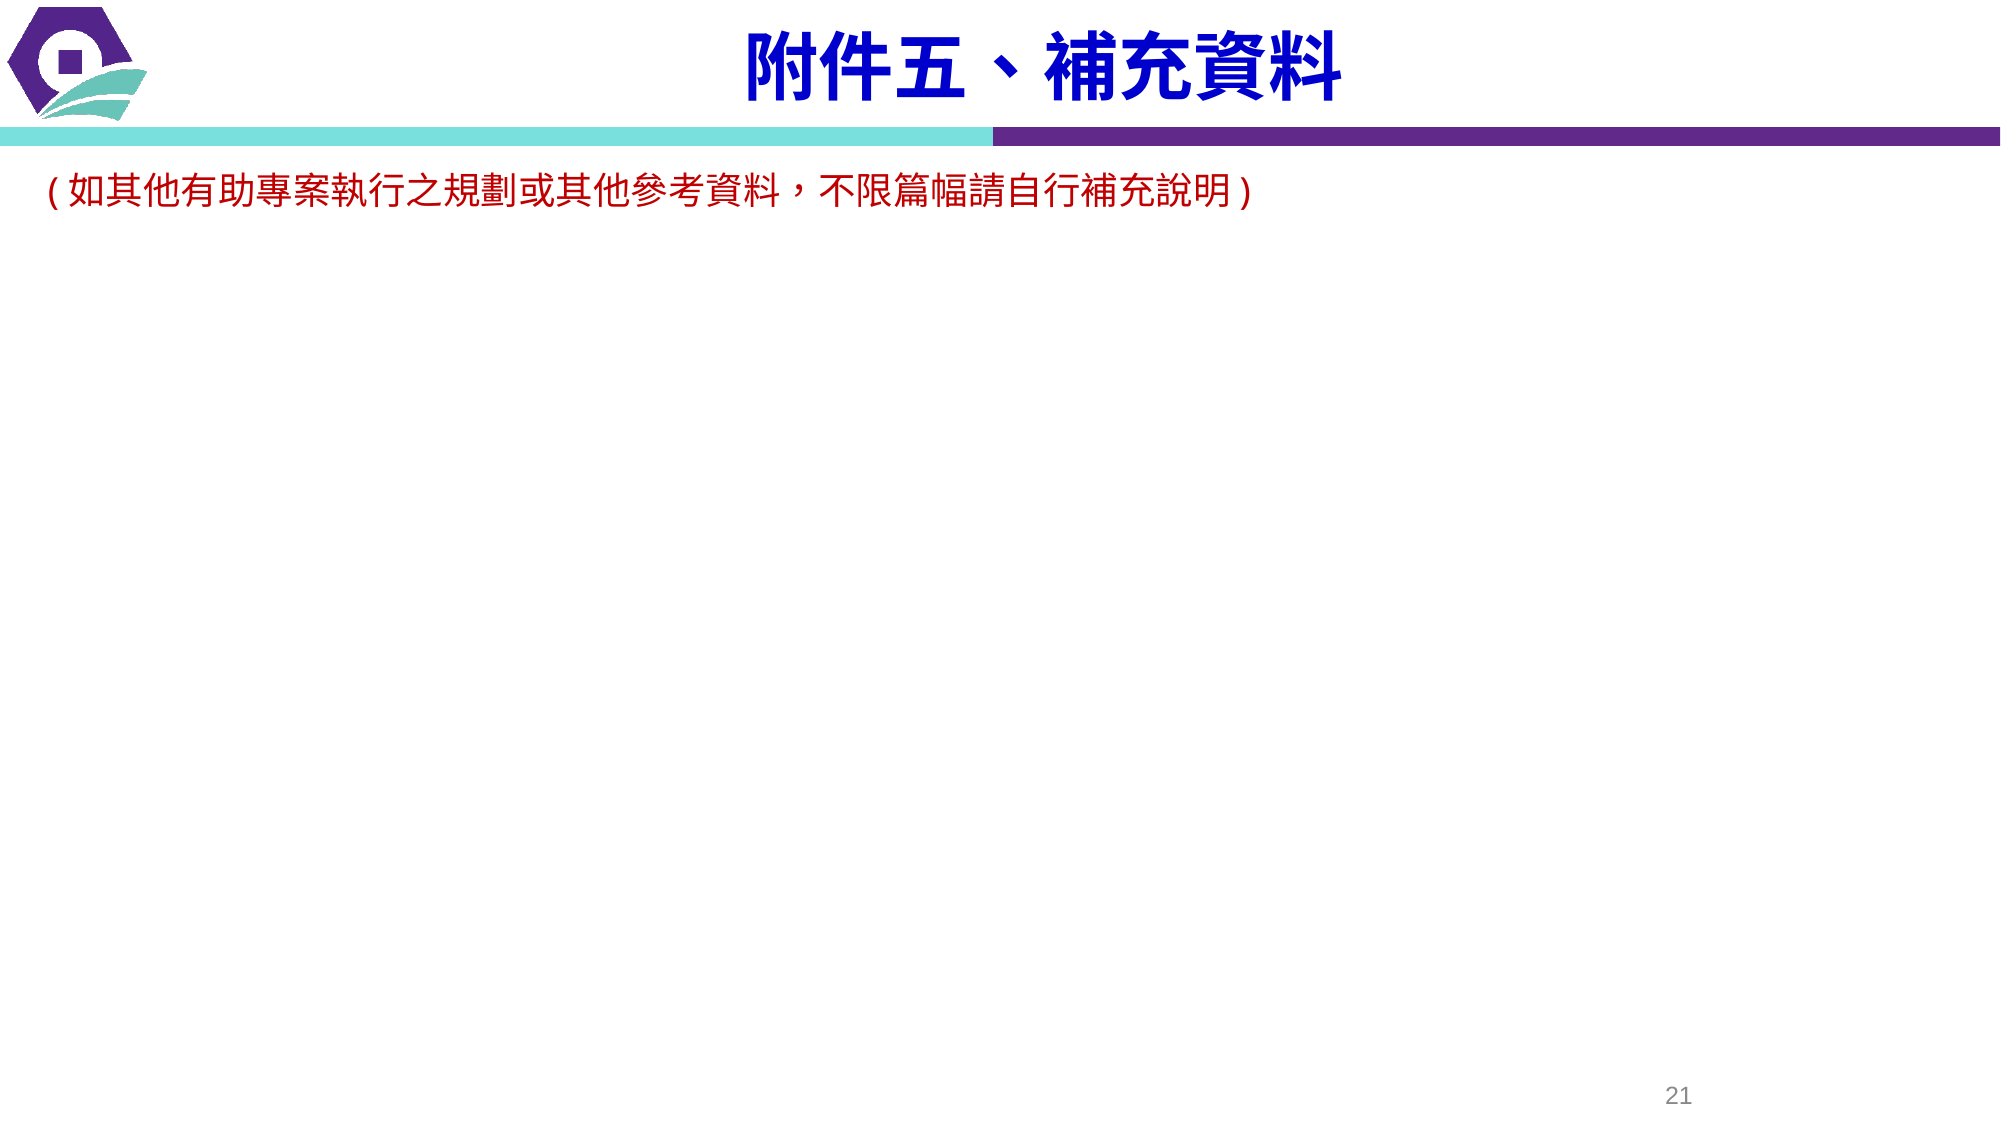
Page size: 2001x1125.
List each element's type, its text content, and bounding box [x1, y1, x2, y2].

text_box 附件五、補充資料 [249, 11, 1750, 114]
text_box (如其他有助專案執行之規劃或其他參考資料，不限篇幅請自行補充說明) [33, 159, 1969, 219]
text_box 21 [1650, 1065, 2000, 1125]
